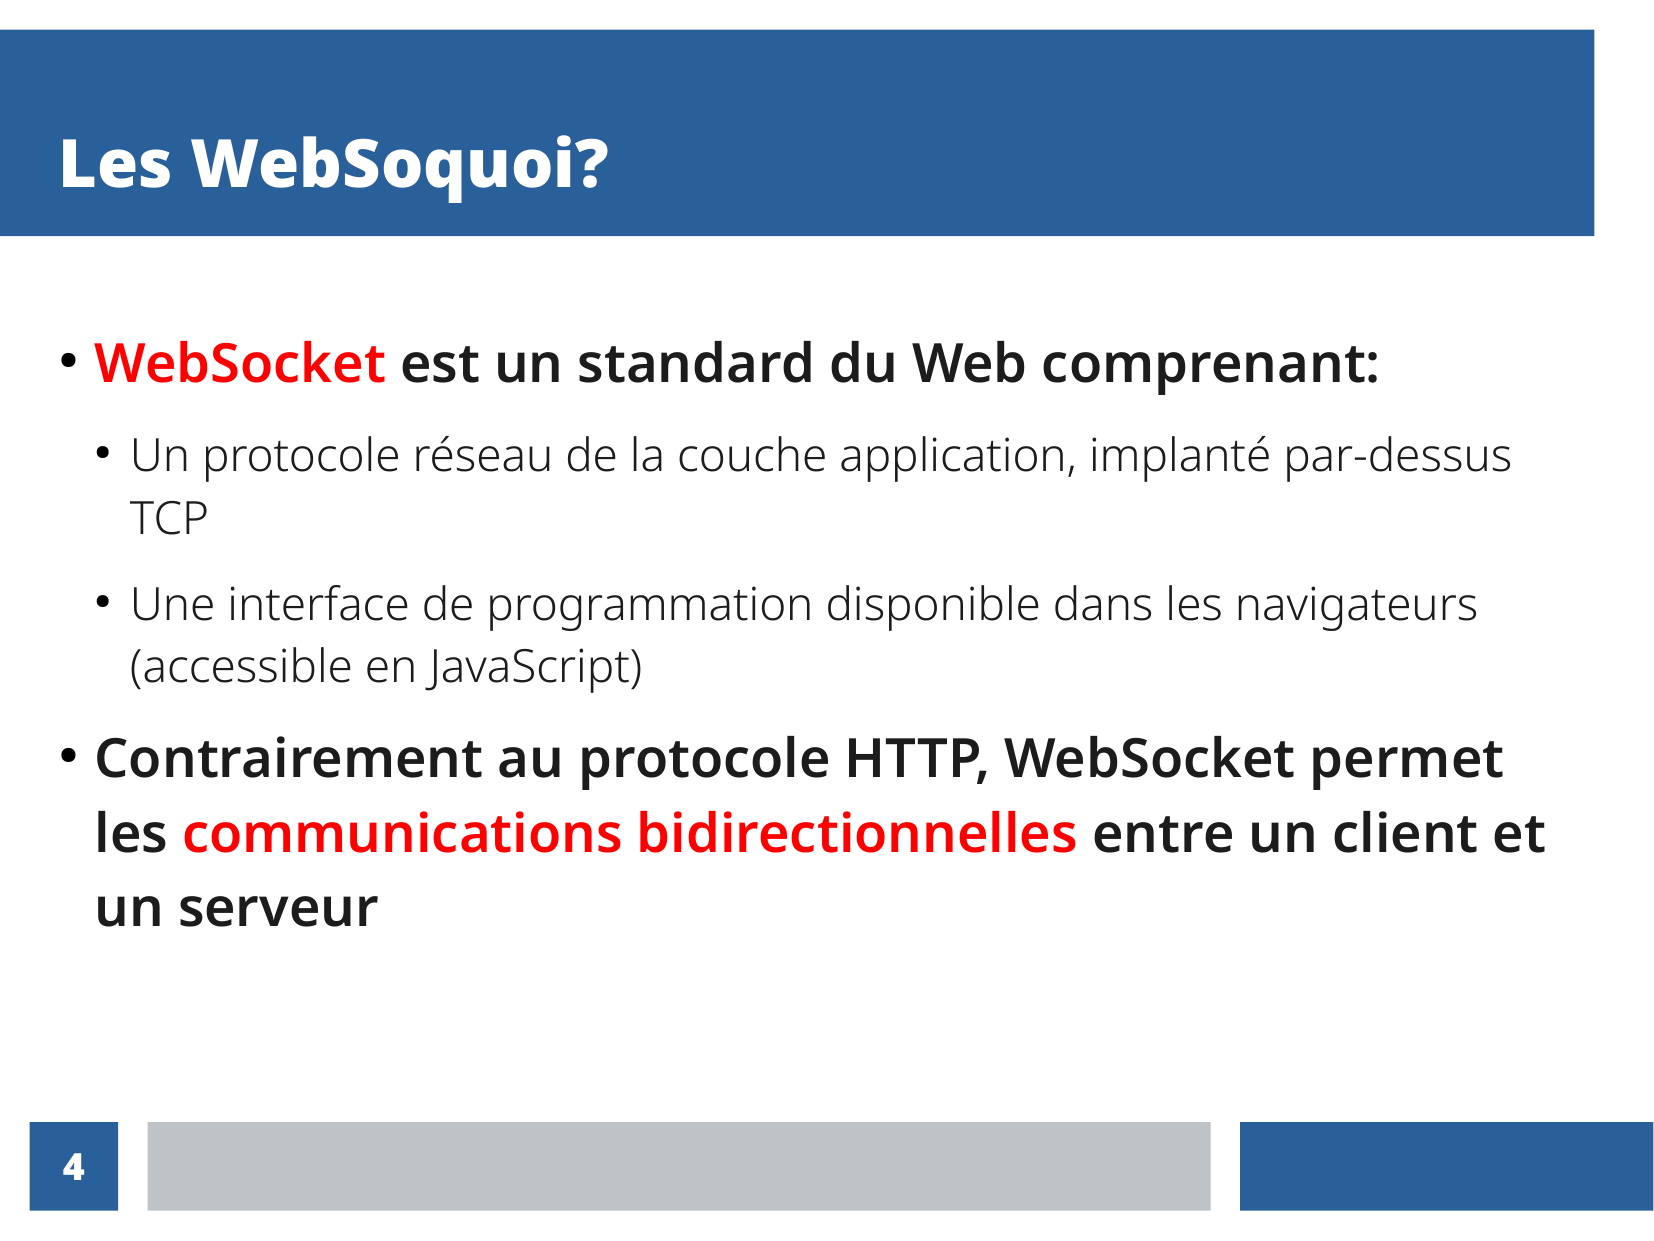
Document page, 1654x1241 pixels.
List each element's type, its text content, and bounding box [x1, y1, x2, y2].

title Les WebSoquoi? [59, 59, 1595, 207]
list WebSocket est un standard du Web comprenant: Un protocole réseau de la couche application, implanté par-dessus TCP Une interface de programmation disponible dans les navigateurs (accessible en JavaScript) Contrairement au protocole HTTP, WebSocket permet les communications bidirectionnelles entre un client et un serveur [59, 324, 1565, 1093]
